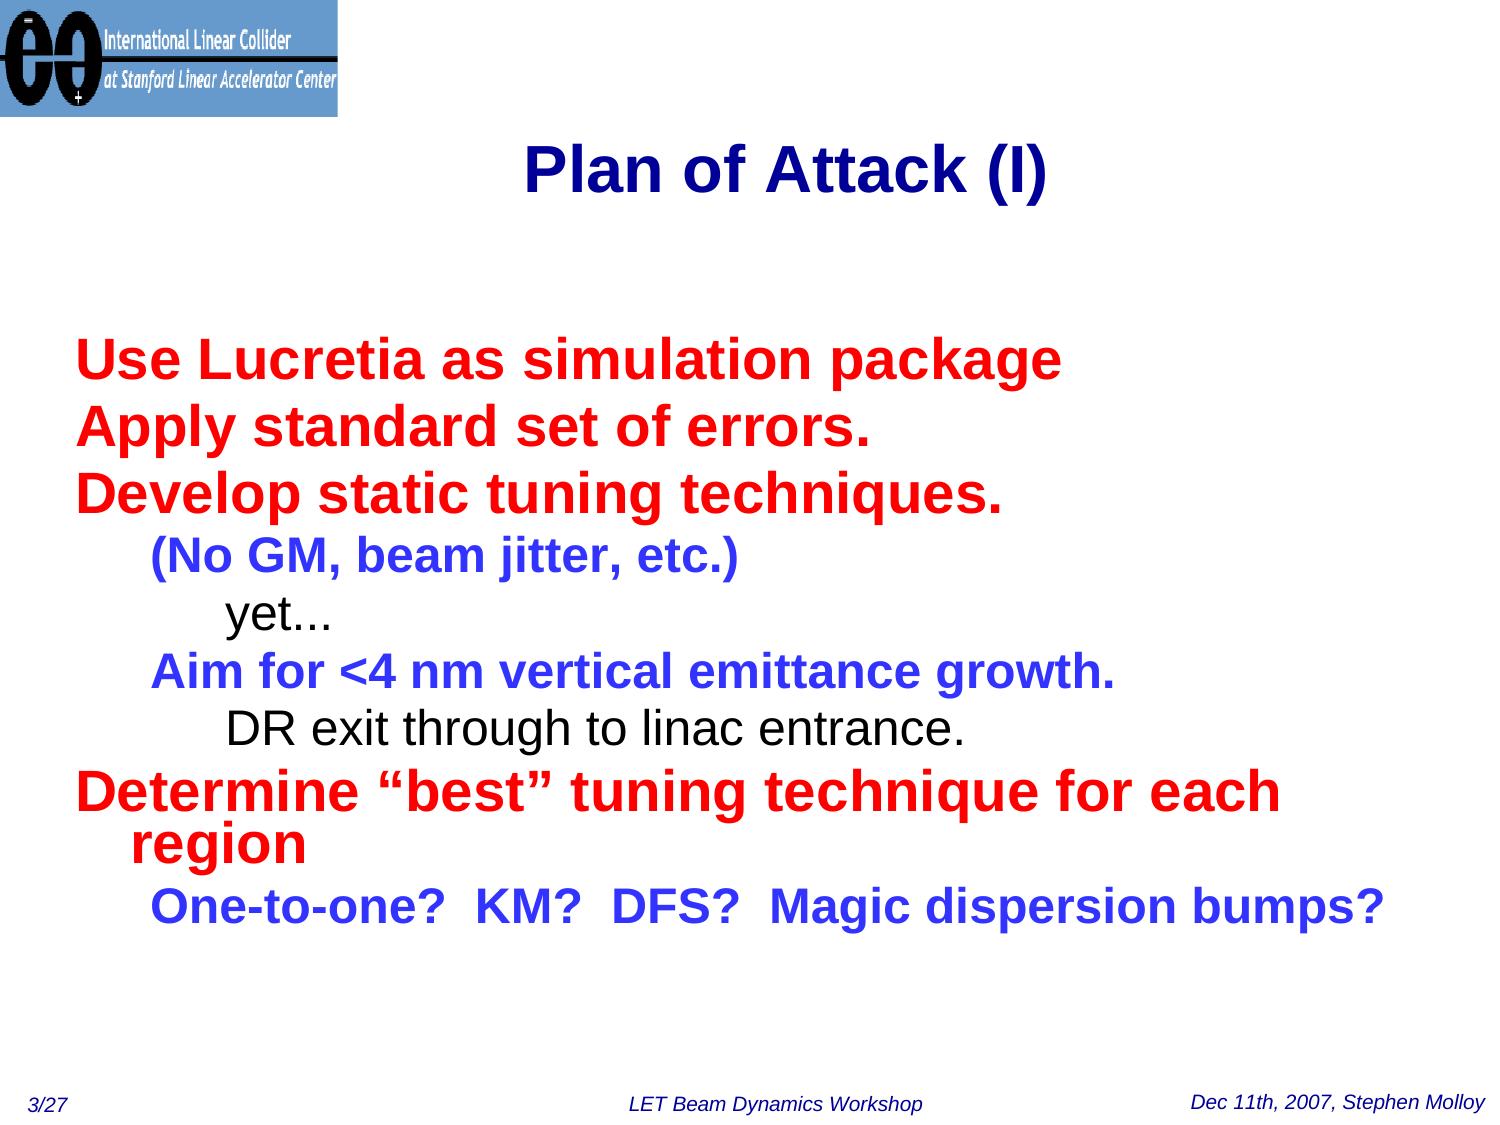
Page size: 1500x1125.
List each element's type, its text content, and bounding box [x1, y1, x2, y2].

picture [0, 0, 338, 117]
list Use Lucretia as simulation package Apply standard set of errors. Develop static tuning techniques. (No GM, beam jitter, etc.) yet... Aim for <4 nm vertical emittance growth. DR exit through to linac entrance. Determine “best” tuning technique for each region One-to-one? KM? DFS? Magic dispersion bumps? [75, 337, 1463, 991]
title Plan of Attack (I) [337, 87, 1237, 263]
